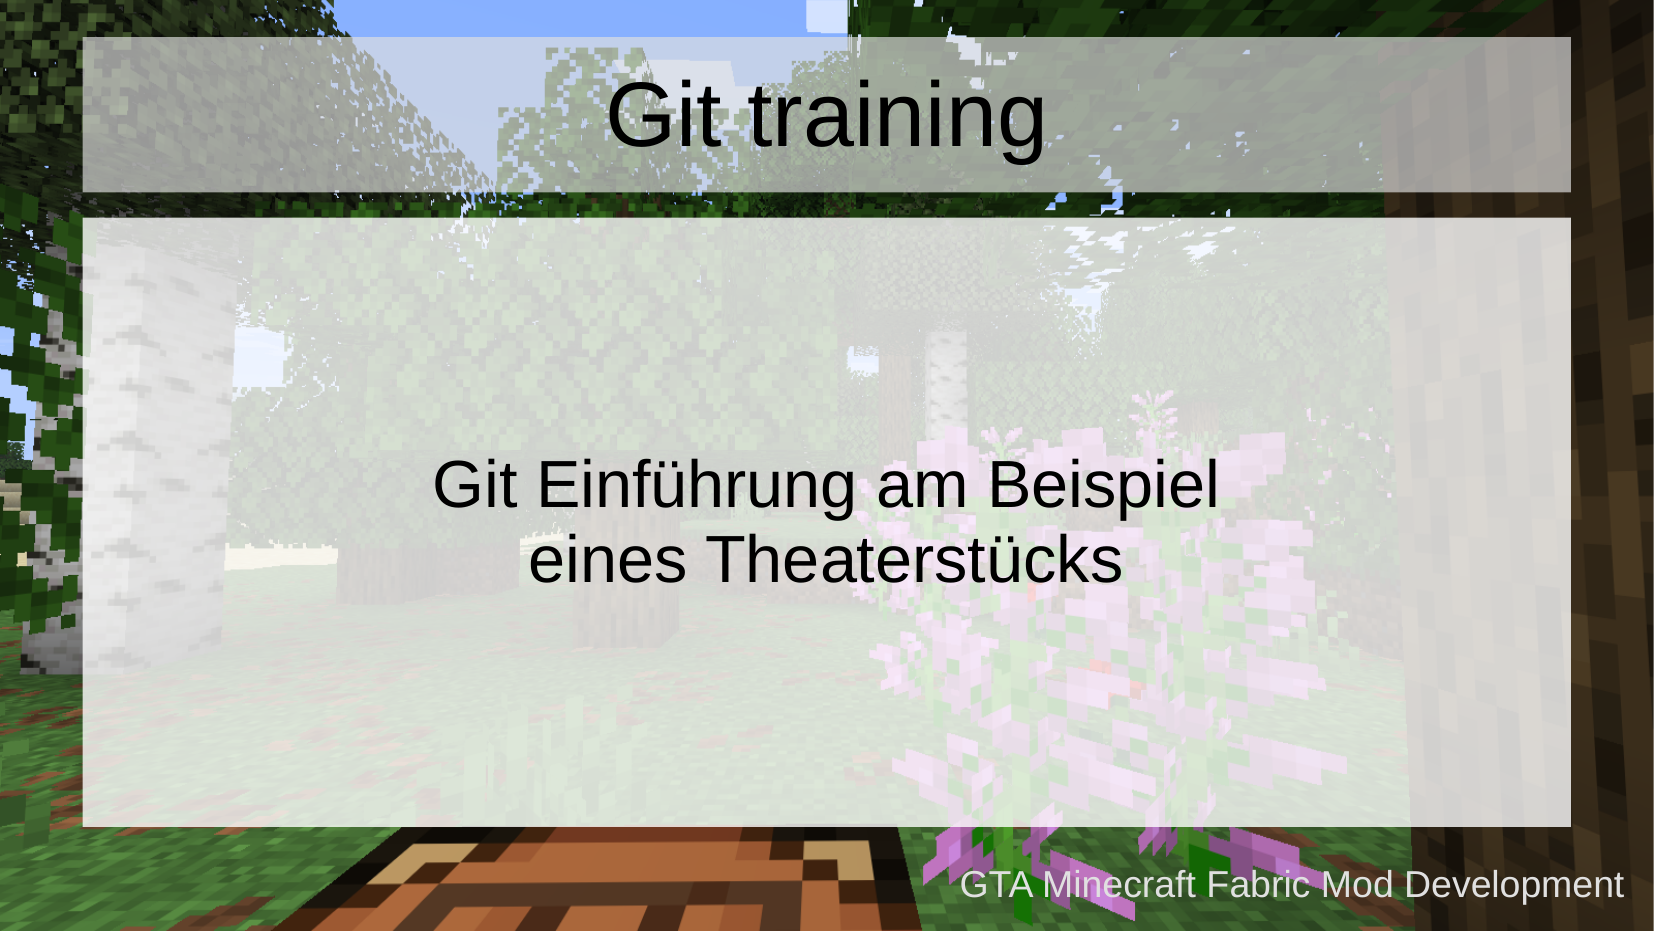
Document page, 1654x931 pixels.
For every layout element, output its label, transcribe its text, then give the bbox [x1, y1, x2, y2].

subtitle Git Einführung am Beispiel eines Theaterstücks [82, 217, 1571, 827]
picture [0, 0, 1654, 931]
title Git training [82, 37, 1571, 193]
